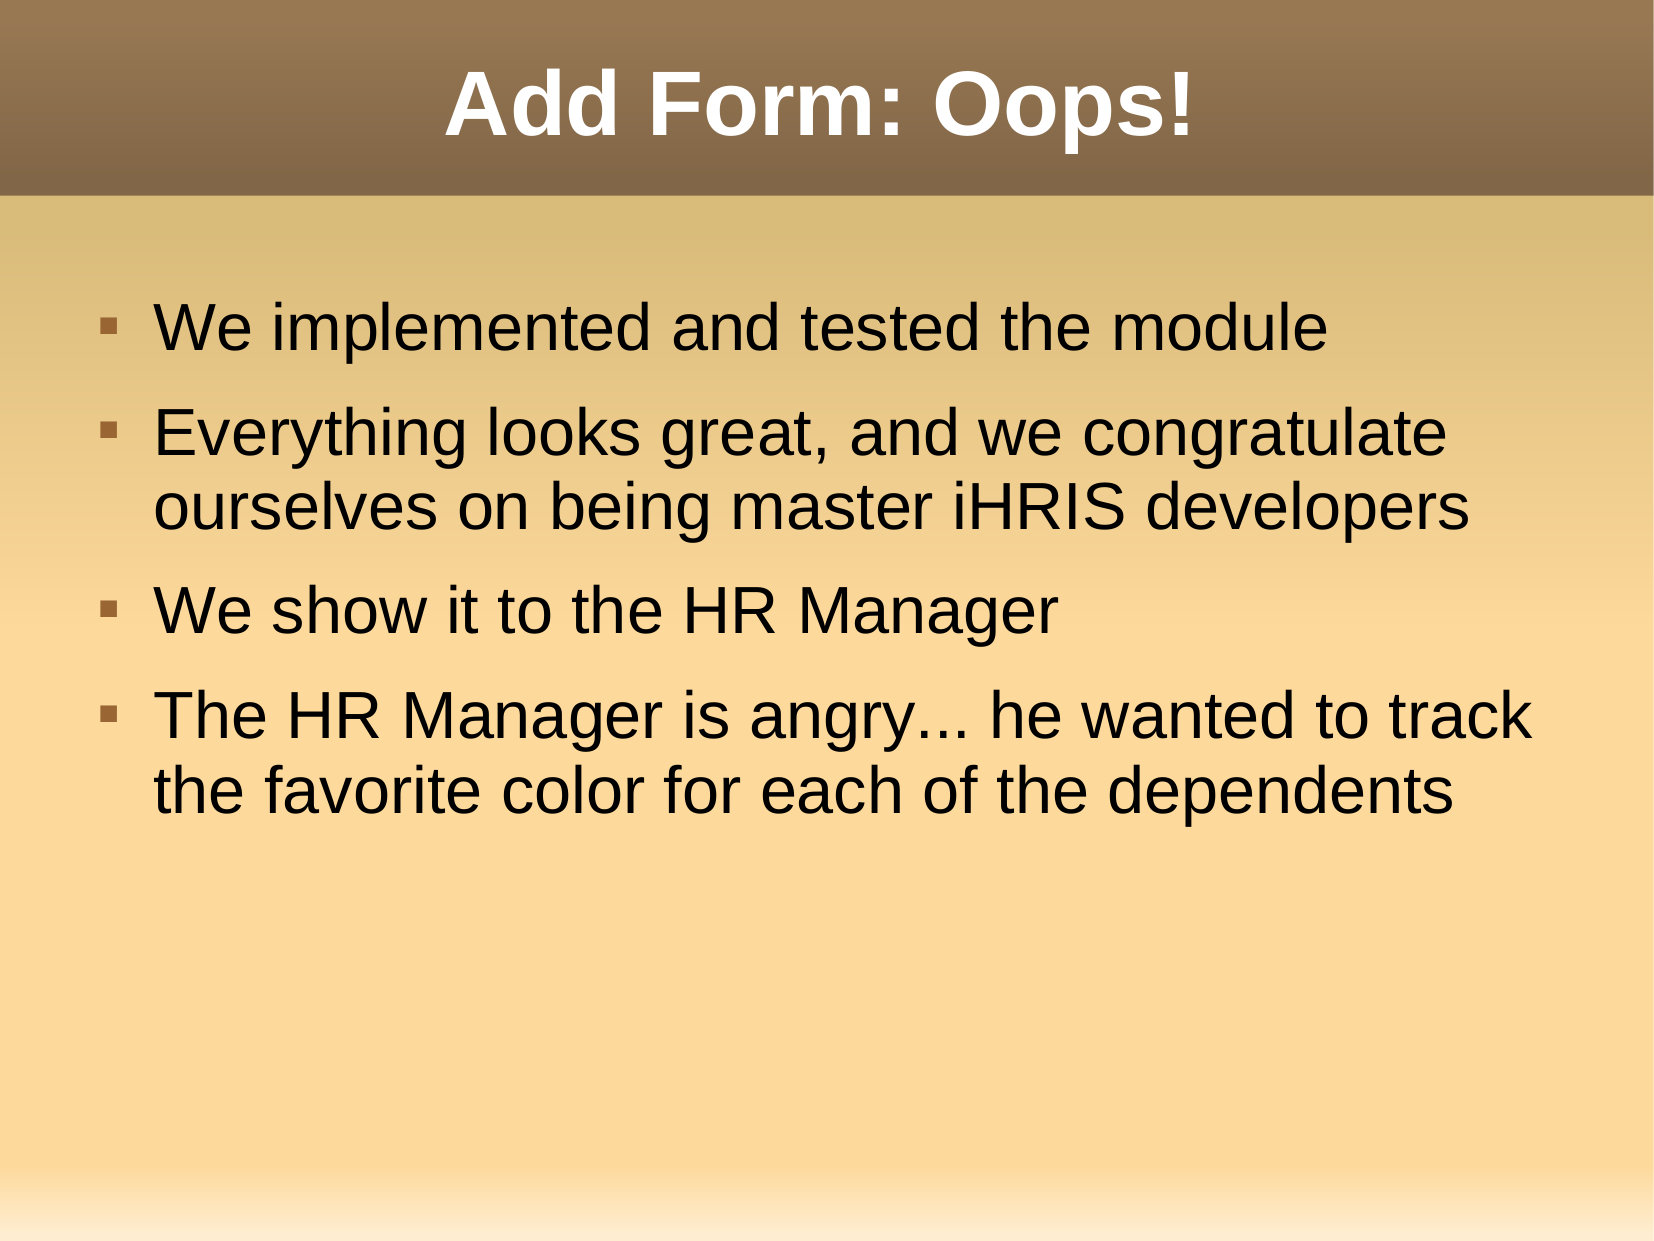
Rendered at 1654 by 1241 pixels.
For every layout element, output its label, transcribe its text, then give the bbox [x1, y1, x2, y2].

list We implemented and tested the module Everything looks great, and we congratulate ourselves on being master iHRIS developers We show it to the HR Manager The HR Manager is angry... he wanted to track the favorite color for each of the dependents [82, 290, 1571, 1094]
title Add Form: Oops! [76, 7, 1565, 200]
picture [0, 0, 1654, 1241]
